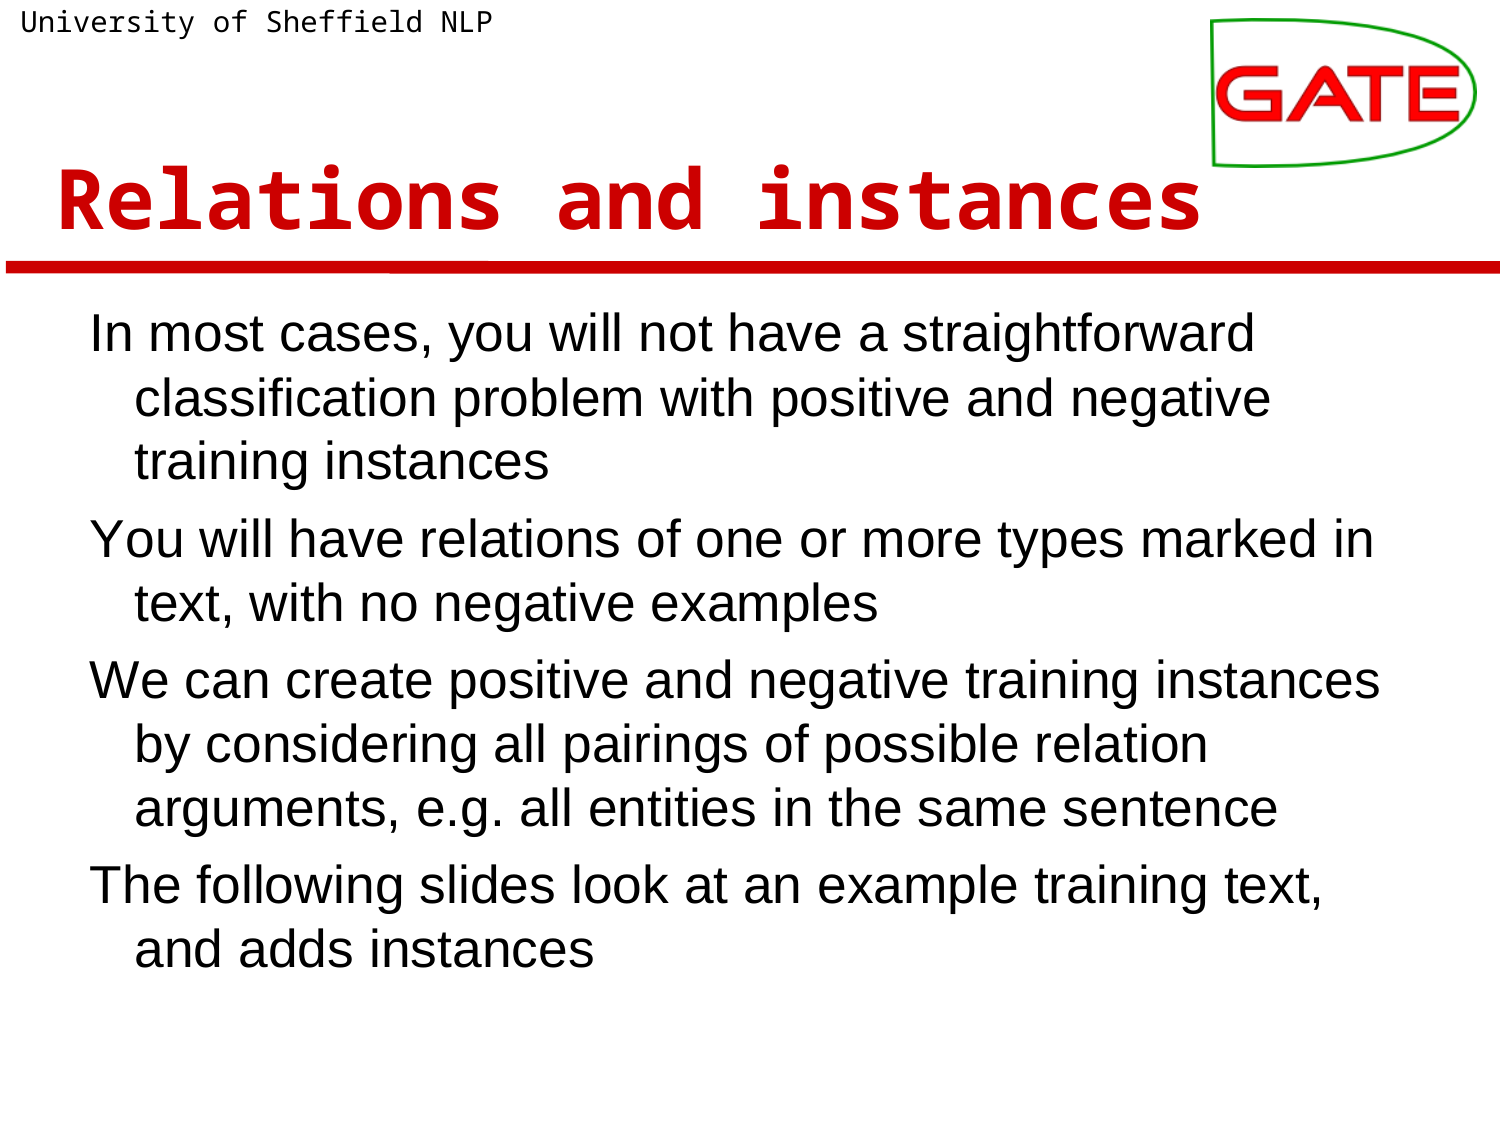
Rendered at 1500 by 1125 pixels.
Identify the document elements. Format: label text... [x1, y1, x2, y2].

list In most cases, you will not have a straightforward classification problem with positive and negative training instances You will have relations of one or more types marked in text, with no negative examples We can create positive and negative training instances by considering all pairings of possible relation arguments, e.g. all entities in the same sentence The following slides look at an example training text, and adds instances [74, 290, 1425, 1034]
title Relations and instances [41, 37, 1391, 254]
picture [1210, 18, 1477, 168]
